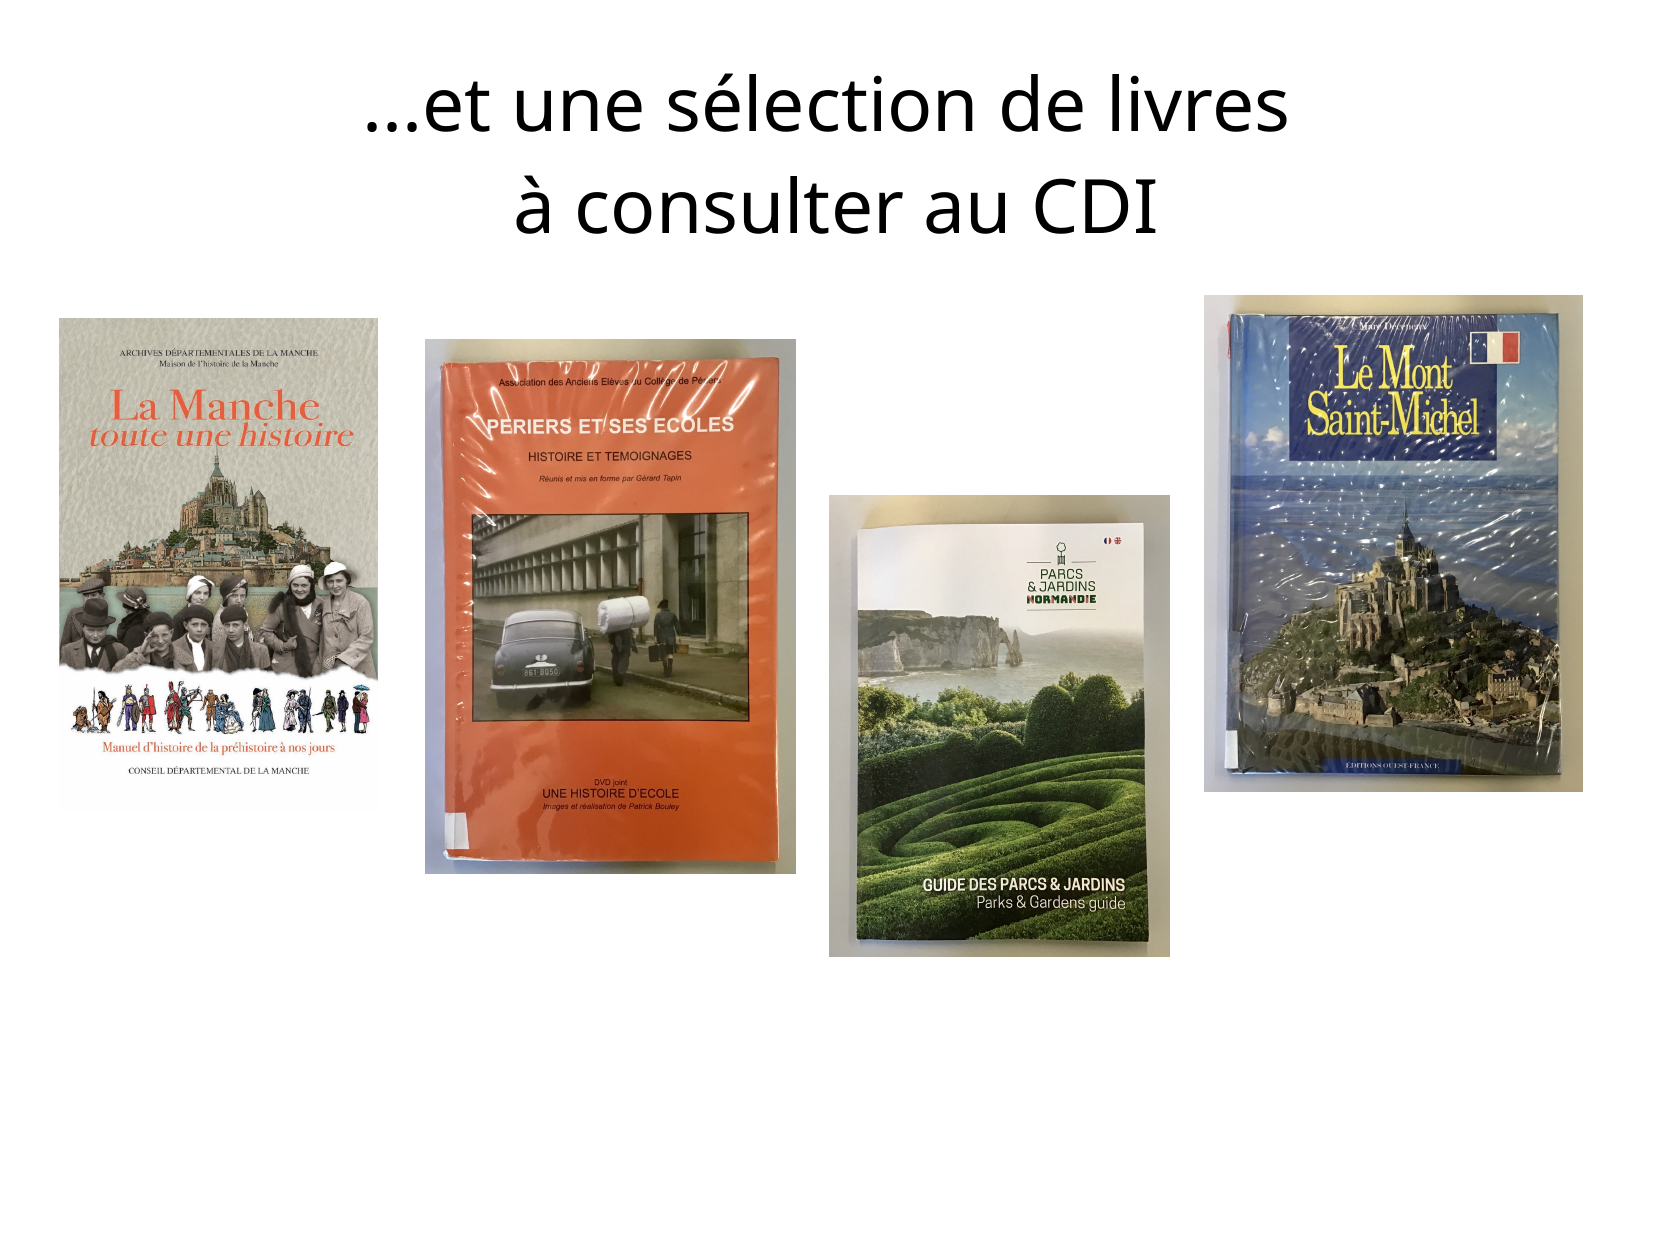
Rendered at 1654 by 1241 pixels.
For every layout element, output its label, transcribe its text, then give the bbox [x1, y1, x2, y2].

picture [425, 339, 796, 875]
picture [1204, 295, 1583, 792]
picture [59, 318, 378, 811]
picture [829, 495, 1170, 957]
title ...et une sélection de livres à consulter au CDI [82, 48, 1571, 258]
